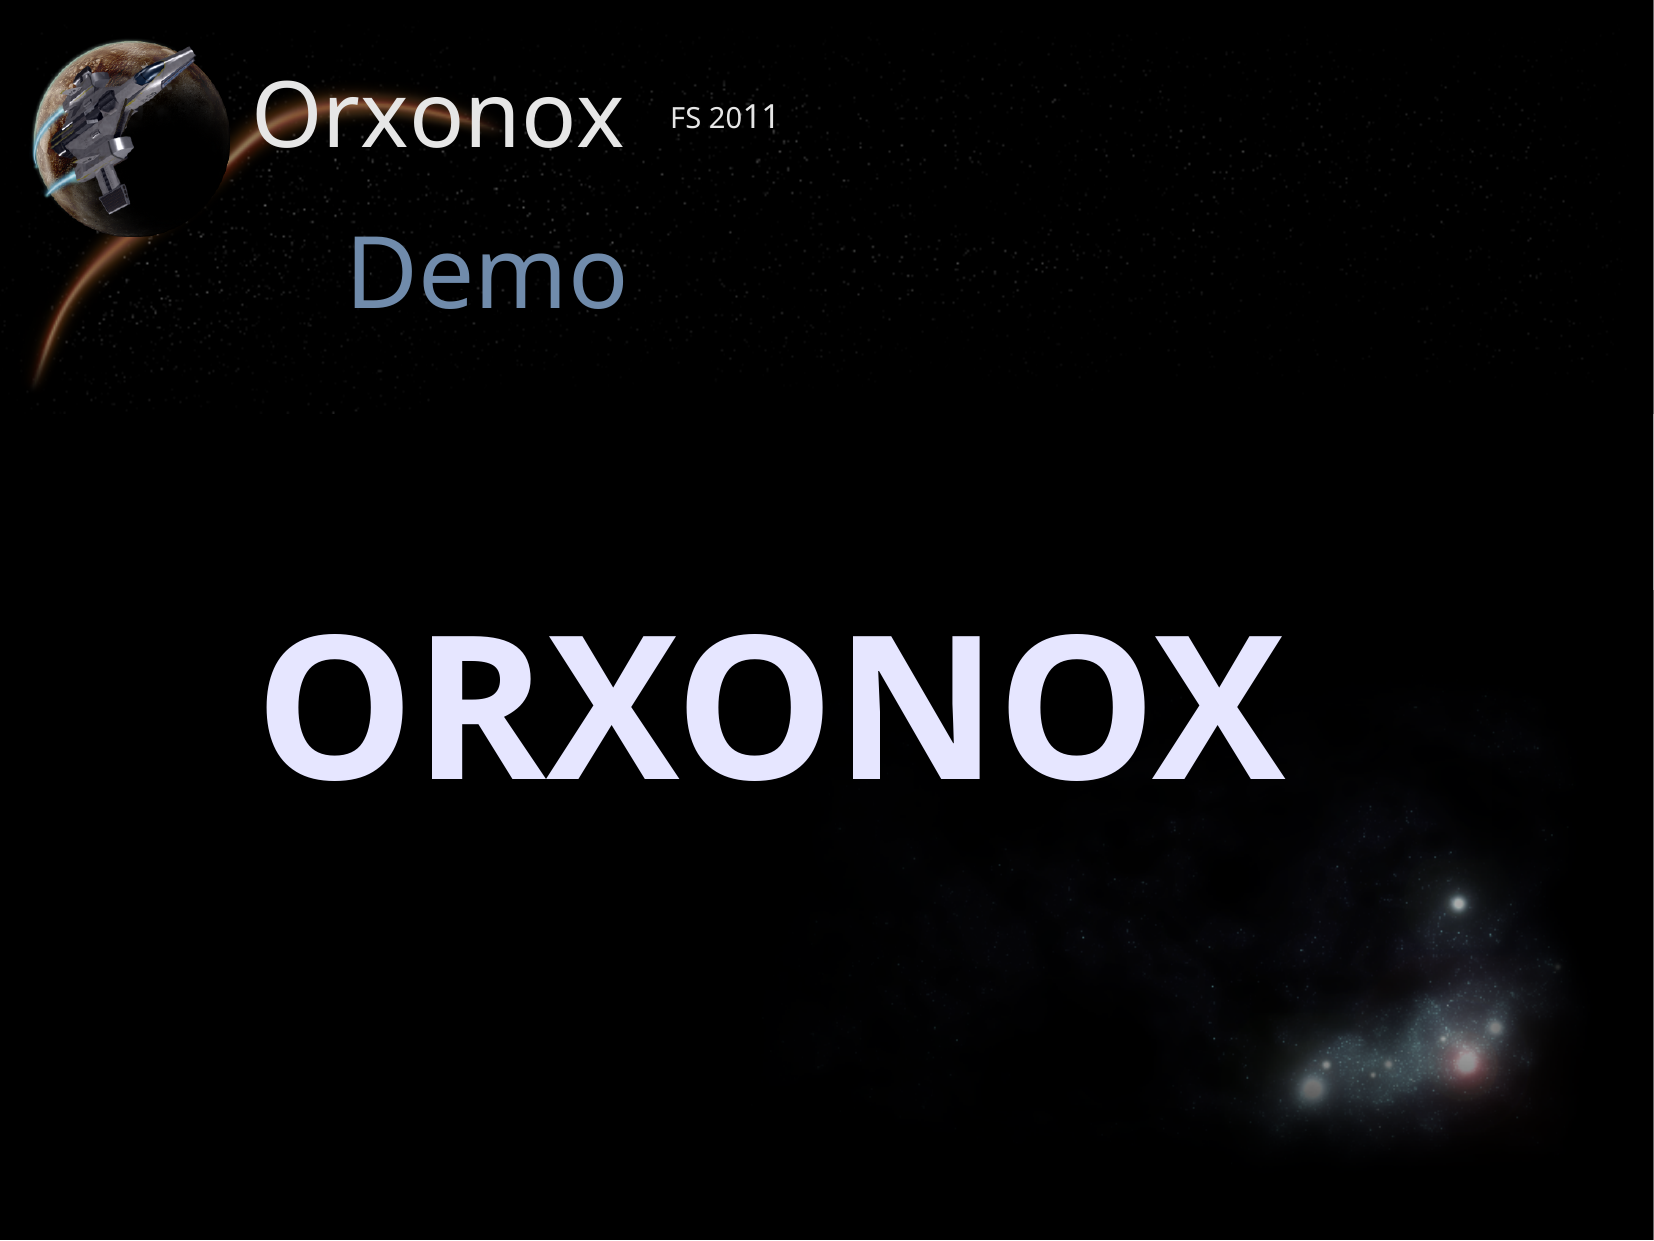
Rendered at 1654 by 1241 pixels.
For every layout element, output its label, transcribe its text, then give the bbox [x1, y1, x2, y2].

text_box Demo [330, 194, 1418, 310]
picture [0, 0, 1654, 521]
picture [644, 590, 1654, 1240]
text_box ORXONOX [255, 560, 1418, 844]
